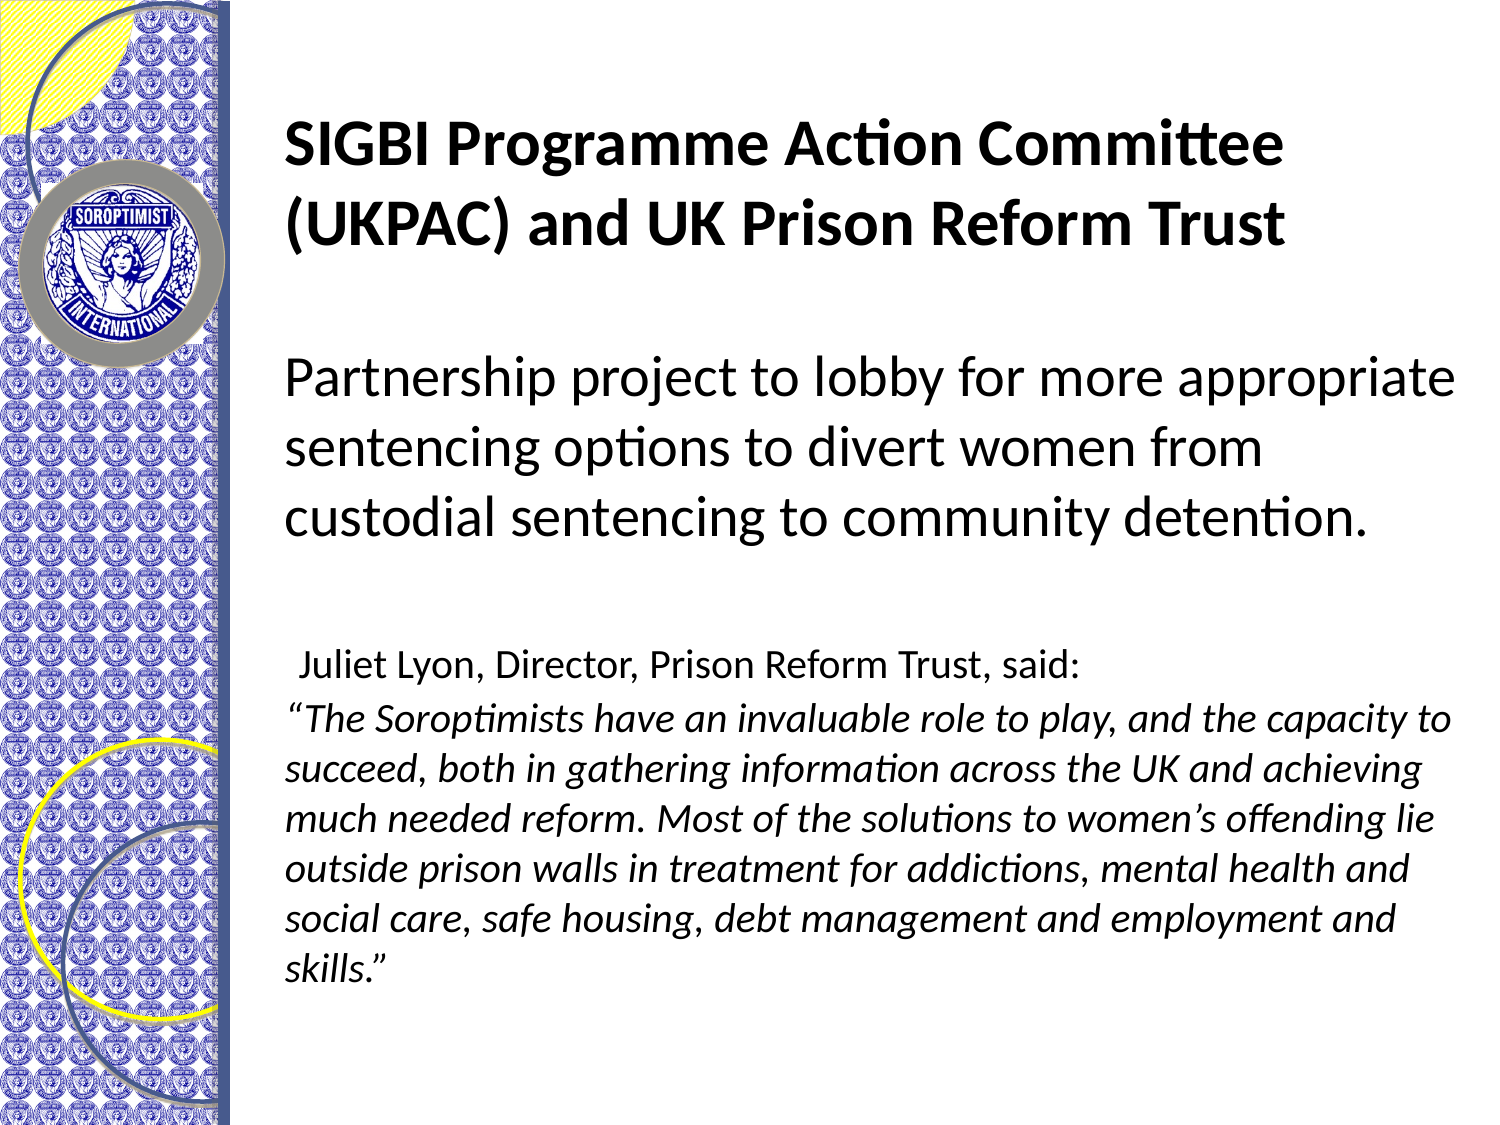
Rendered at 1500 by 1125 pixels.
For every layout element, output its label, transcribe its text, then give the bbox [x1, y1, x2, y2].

picture [1, 1, 134, 134]
picture [70, 996, 212, 1099]
picture [23, 747, 212, 972]
picture [32, 16, 133, 130]
picture [136, 0, 212, 8]
picture [0, 134, 218, 1125]
picture [44, 187, 198, 342]
picture [31, 11, 212, 207]
picture [66, 830, 212, 1016]
title SIGBI Programme Action Committee (UKPAC) and UK Prison Reform Trust Partnership project to lobby for more appropriate sentencing options to divert women from custodial sentencing to community detention. Juliet Lyon, Director, Prison Reform Trust, said: “The Soroptimists have an invaluable role to play, and the capacity to succeed, both in gathering information across the UK and achieving much needed reform. Most of the solutions to women’s offending lie outside prison walls in treatment for addictions, mental health and social care, safe housing, debt management and employment and skills.” [269, 66, 1500, 1024]
